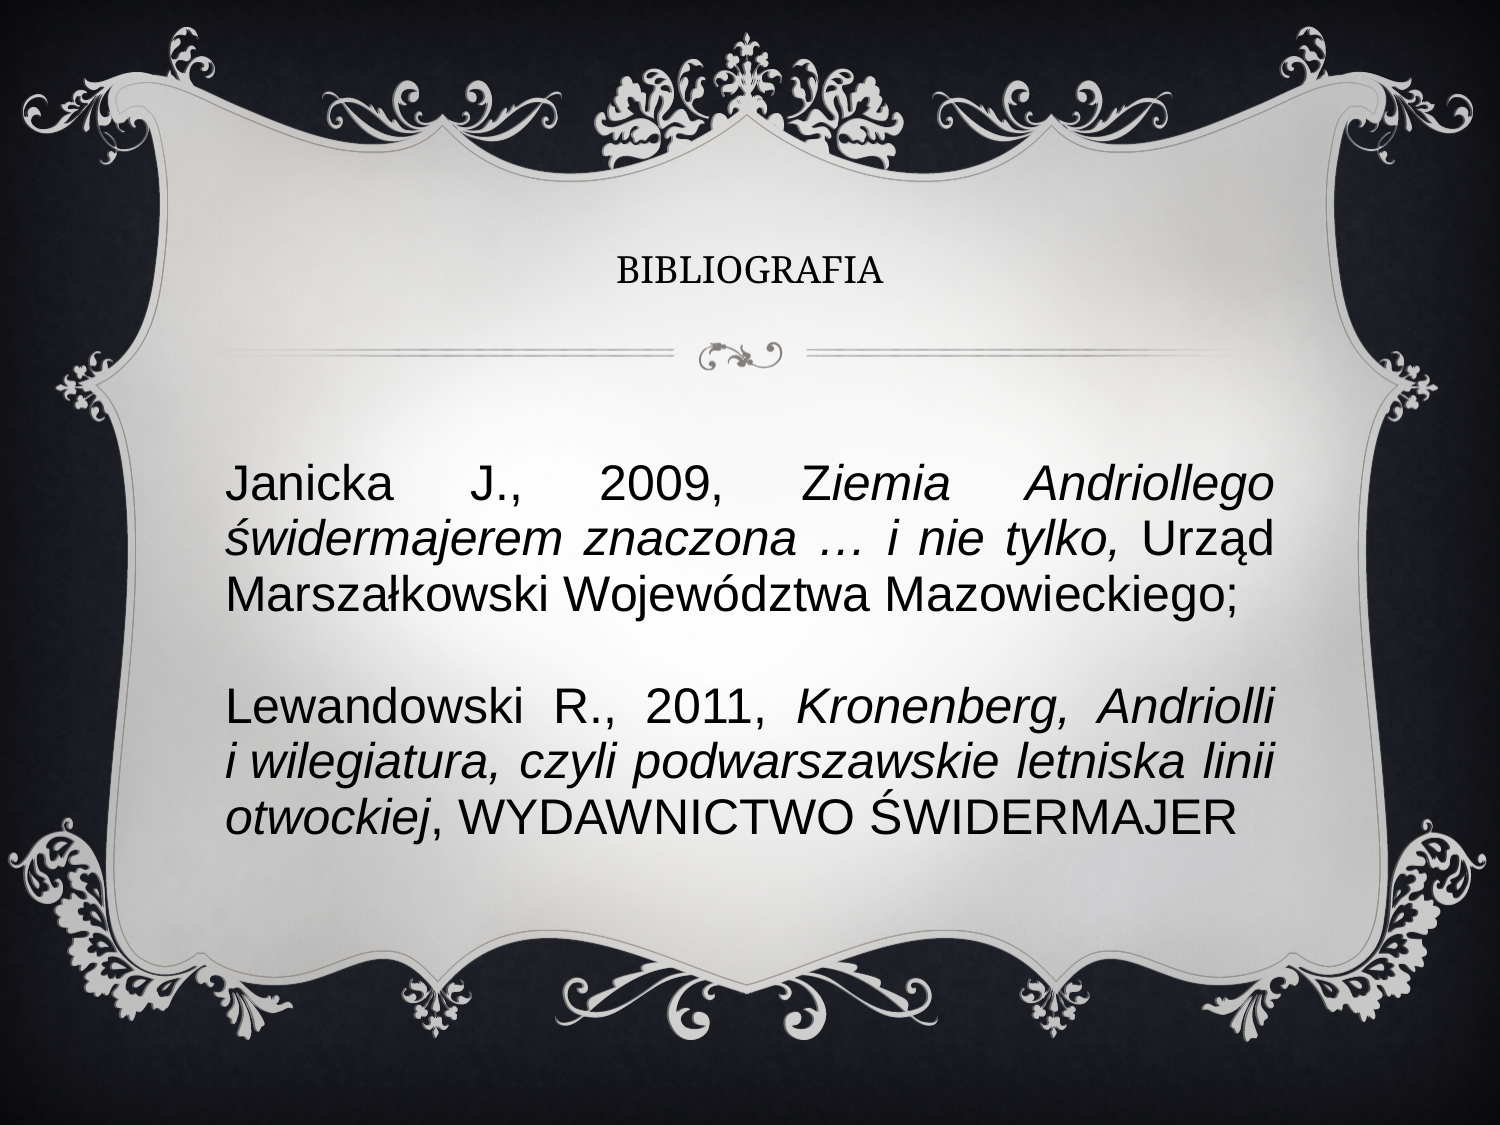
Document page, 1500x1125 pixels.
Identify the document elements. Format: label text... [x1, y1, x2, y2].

title BIBLIOGRAFIA [225, 212, 1275, 325]
picture [0, 0, 1500, 1125]
subtitle Janicka J., 2009, Ziemia Andriollego świdermajerem znaczona … i nie tylko, Urząd Marszałkowski Województwa Mazowieckiego; Lewandowski R., 2011, Kronenberg, Andriolli i wilegiatura, czyli podwarszawskie letniska linii otwockiej, WYDAWNICTWO ŚWIDERMAJER [225, 399, 1275, 900]
